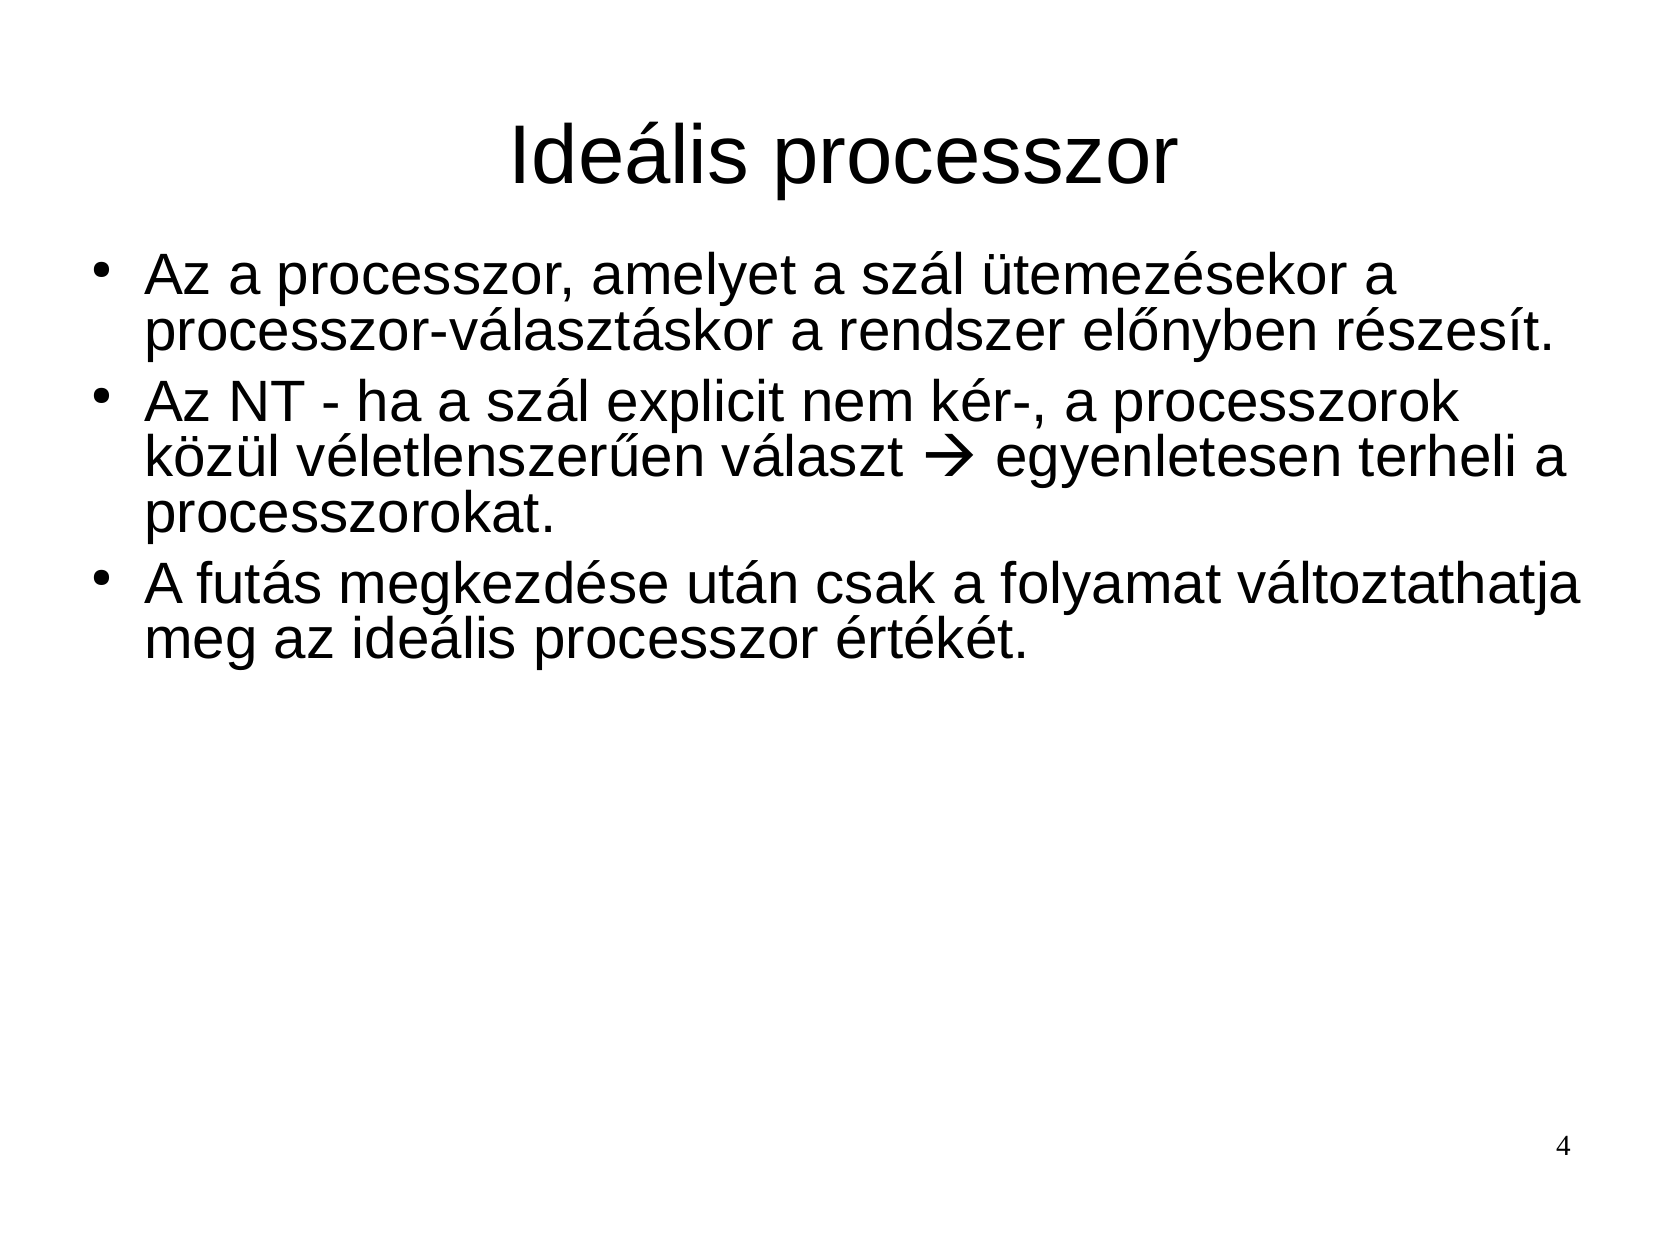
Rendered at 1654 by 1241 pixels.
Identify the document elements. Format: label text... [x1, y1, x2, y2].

title Ideális processzor [123, 46, 1530, 242]
list Az a processzor, amelyet a szál ütemezésekor a processzor-választáskor a rendszer előnyben részesít. Az NT - ha a szál explicit nem kér-, a processzorok közül véletlenszerűen választ  egyenletesen terheli a processzorokat. A futás megkezdése után csak a folyamat változtathatja meg az ideális processzor értékét. [58, 242, 1622, 1154]
